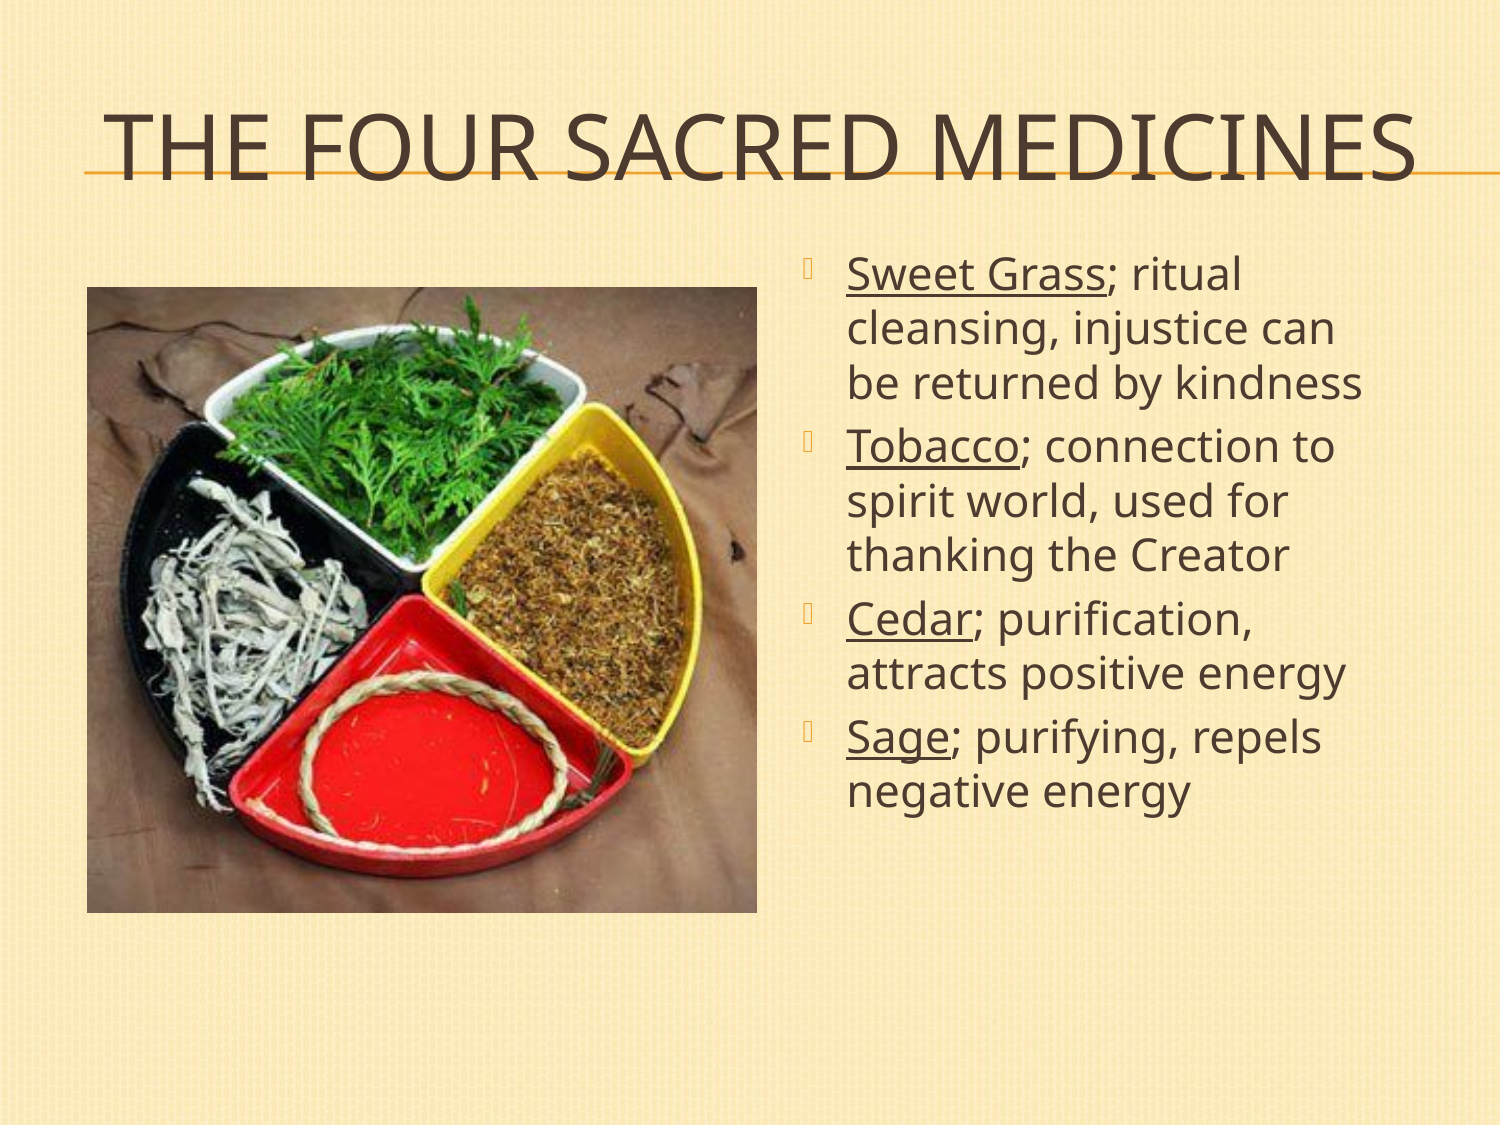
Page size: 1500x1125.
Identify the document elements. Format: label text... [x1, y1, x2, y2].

list Sweet Grass; ritual cleansing, injustice can be returned by kindness Tobacco; connection to spirit world, used for thanking the Creator Cedar; purification, attracts positive energy Sage; purifying, repels negative energy [787, 237, 1388, 975]
picture [0, 0, 1500, 1125]
title THE FOUR SACRED MEDICINES [49, 75, 1475, 213]
